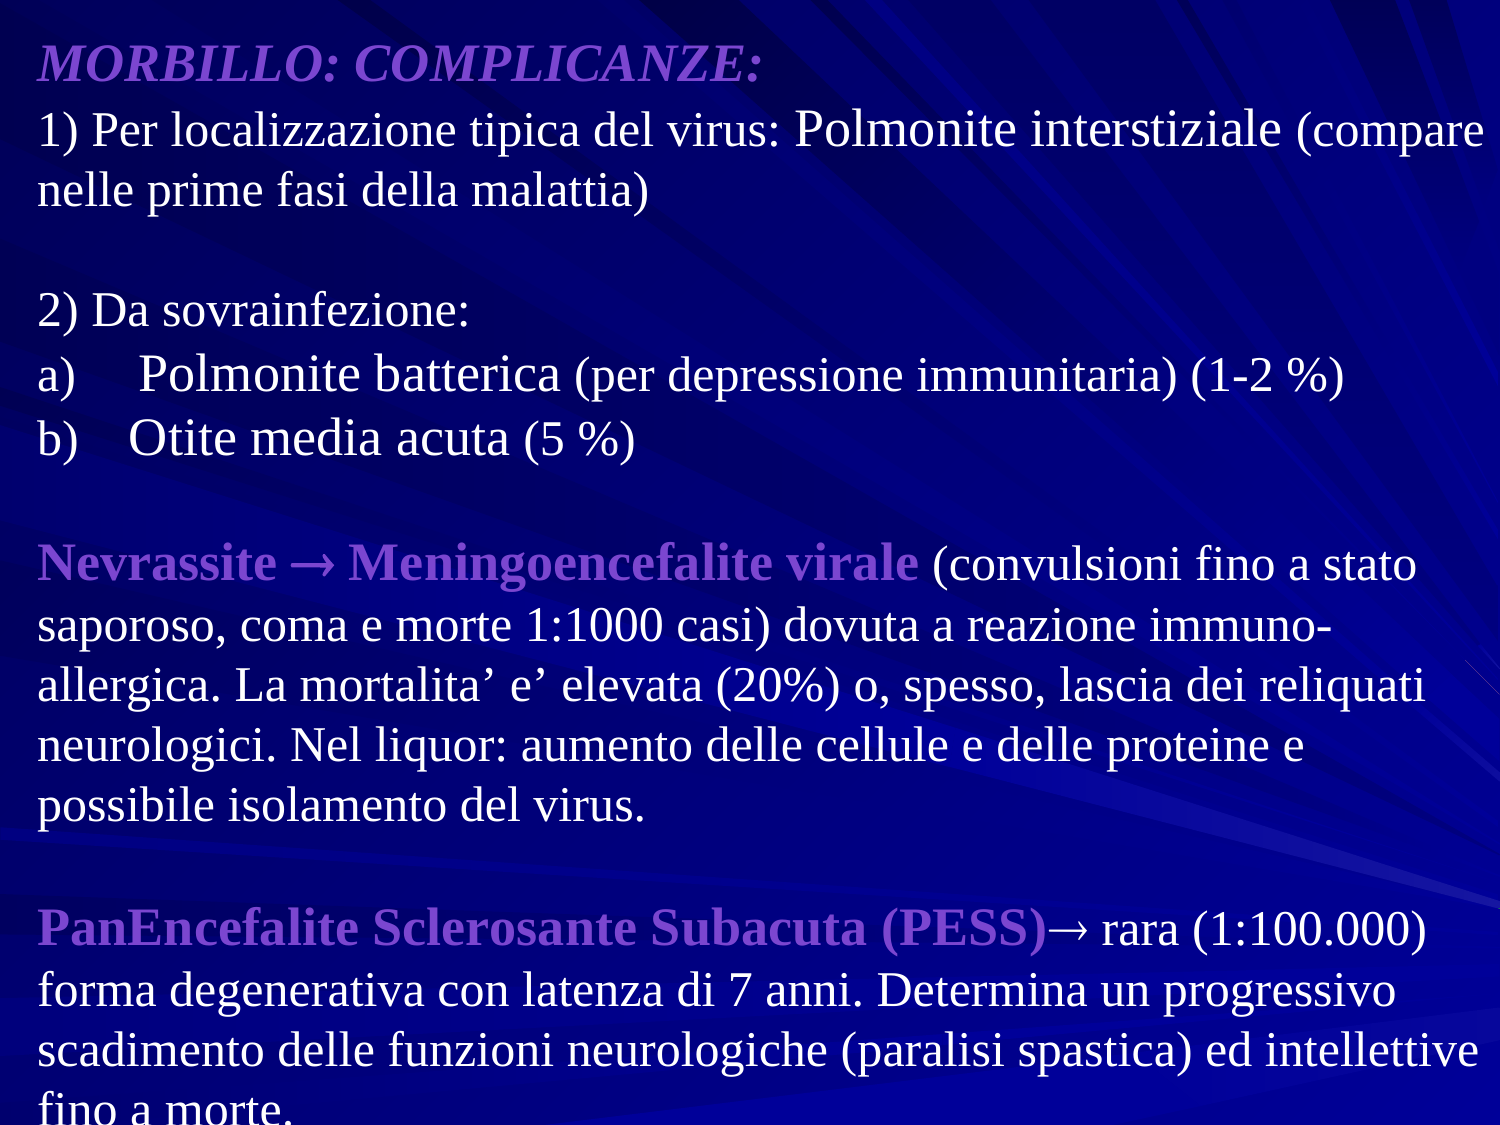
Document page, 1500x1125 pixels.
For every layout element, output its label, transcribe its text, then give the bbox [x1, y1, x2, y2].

text_box MORBILLO: COMPLICANZE: 1) Per localizzazione tipica del virus: Polmonite interstiziale (compare nelle prime fasi della malattia) 2) Da sovrainfezione: a) Polmonite batterica (per depressione immunitaria) (1-2 %) b) Otite media acuta (5 %) Nevrassite  Meningoencefalite virale (convulsioni fino a stato saporoso, coma e morte 1:1000 casi) dovuta a reazione immuno-allergica. La mortalita’ e’ elevata (20%) o, spesso, lascia dei reliquati neurologici. Nel liquor: aumento delle cellule e delle proteine e possibile isolamento del virus. PanEncefalite Sclerosante Subacuta (PESS) rara (1:100.000) forma degenerativa con latenza di 7 anni. Determina un progressivo scadimento delle funzioni neurologiche (paralisi spastica) ed intellettive fino a morte. [22, 19, 1500, 1125]
